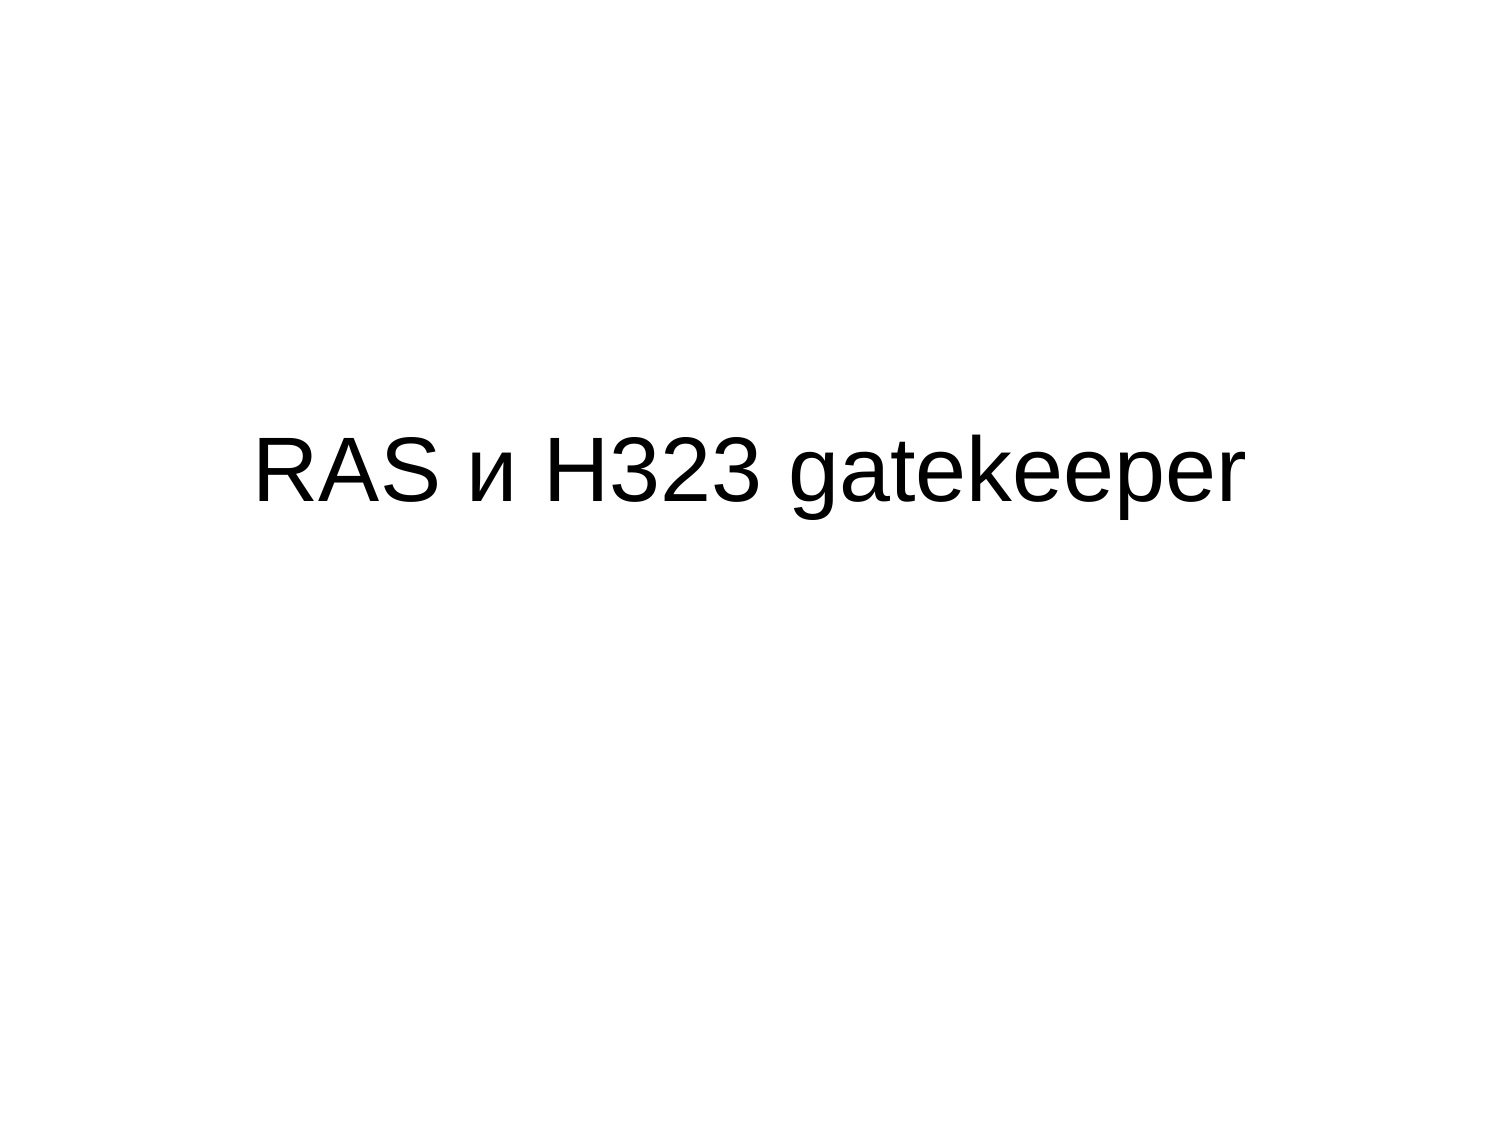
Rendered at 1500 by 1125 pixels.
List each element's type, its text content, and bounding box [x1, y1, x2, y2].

title RAS и H323 gatekeeper [112, 349, 1388, 591]
